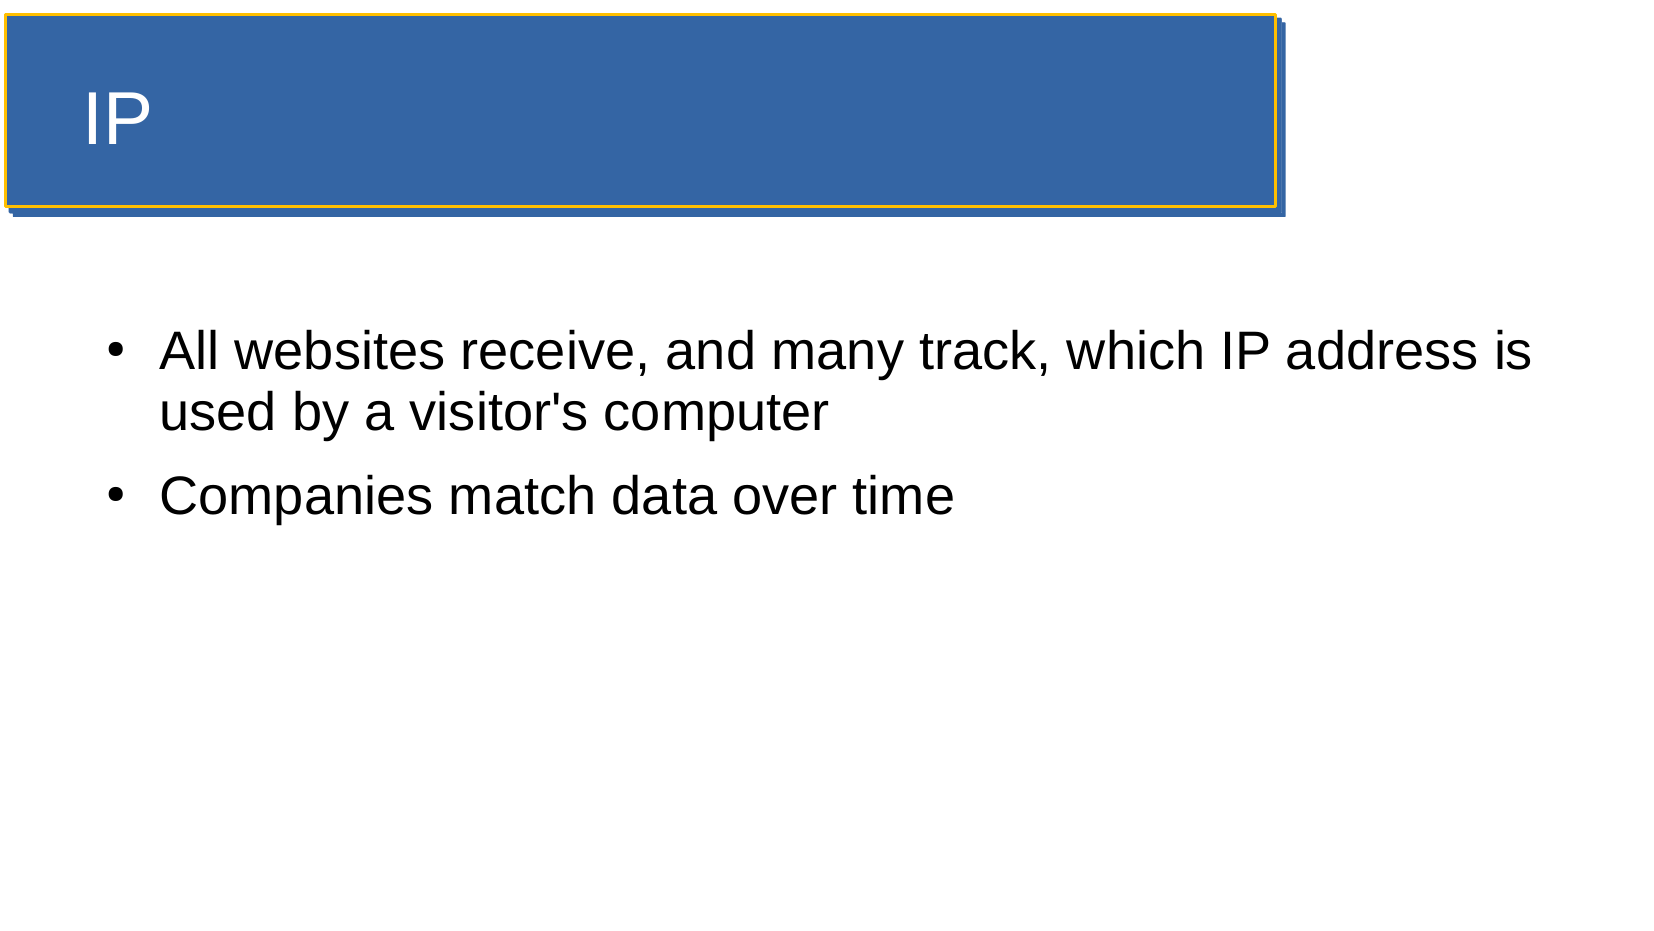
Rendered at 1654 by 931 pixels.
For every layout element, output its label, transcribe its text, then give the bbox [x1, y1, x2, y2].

list All websites receive, and many track, which IP address is used by a visitor's computer Companies match data over time [88, 236, 1565, 798]
title IP [82, 44, 1235, 192]
